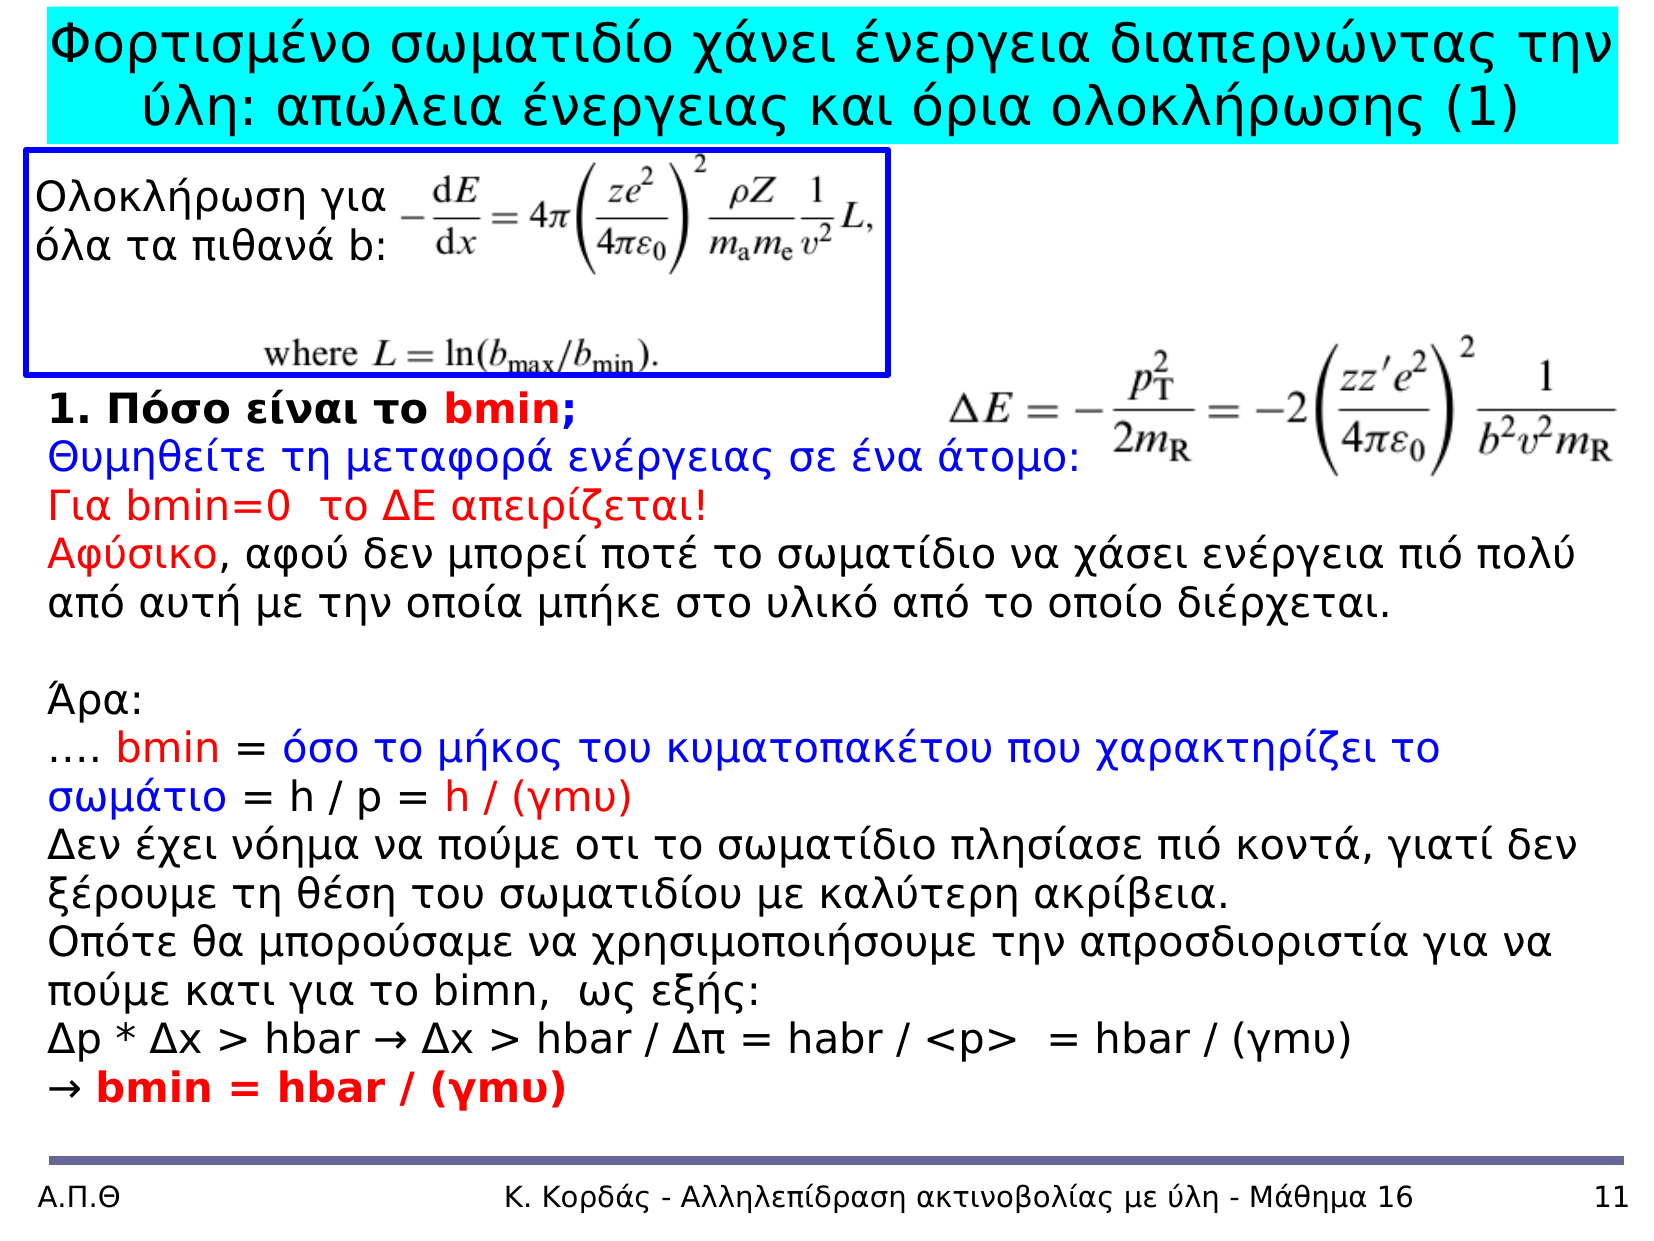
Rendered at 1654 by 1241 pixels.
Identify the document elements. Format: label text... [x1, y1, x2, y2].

text_box Ολοκλήρωση για όλα τα πιθανά b: [19, 165, 32, 426]
text_box 1. Πόσο είναι το bmin; Θυμηθείτε τη μεταφορά ενέργειας σε ένα άτομο: Για bmin=0 το ΔΕ απειρίζεται! Αφύσικο, αφού δεν μπορεί ποτέ το σωματίδιο να χάσει ενέργεια πιό πολύ από αυτή με την οποία μπήκε στο υλικό από το οποίο διέρχεται. Άρα: …. bmin = όσο το μήκος του κυματοπακέτου που χαρακτηρίζει το σωμάτιο = h / p = h / (γmυ) Δεν έχει νόημα να πούμε οτι το σωματίδιο πλησίασε πιό κοντά, γιατί δεν ξέρουμε τη θέση του σωματιδίου με καλύτερη ακρίβεια. Οπότε θα μπορούσαμε να χρησιμοποιήσουμε την απροσδιοριστία για να πούμε κατι για το bimn, ως εξής: Δp * Δx > hbar → Δx > hbar / Δπ = habr / <p> = hbar / (γmυ) → bmin = hbar / (γmυ) [32, 377, 1651, 1133]
picture [256, 153, 874, 165]
text_box Ολοκλήρωση για όλα τα πιθανά b: [29, 165, 885, 372]
title Φορτισμένο σωματιδίο χάνει ένεργεια διαπερνώντας την ύλη: απώλεια ένεργειας και όρια ολοκλήρωσης (1) [47, 6, 1619, 145]
text_box Ολοκλήρωση για όλα τα πιθανά b: [891, 165, 1654, 426]
